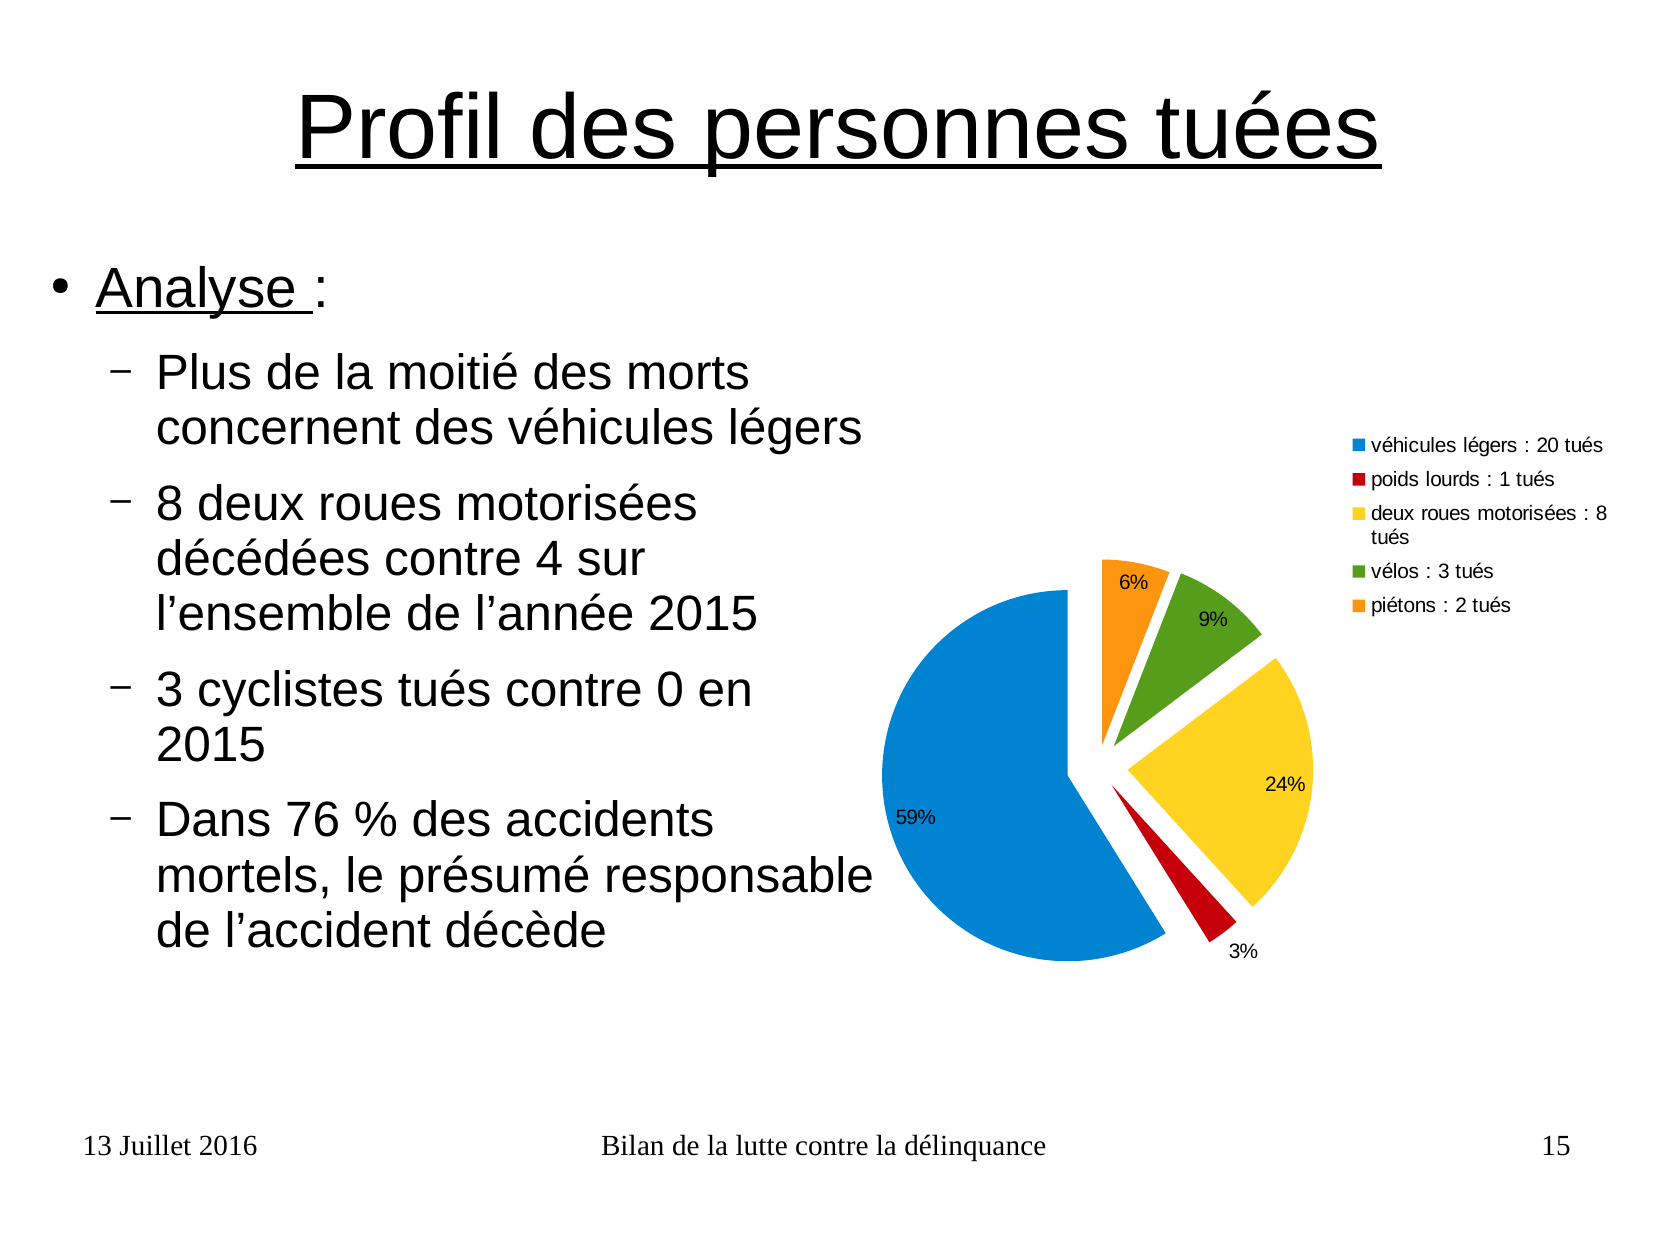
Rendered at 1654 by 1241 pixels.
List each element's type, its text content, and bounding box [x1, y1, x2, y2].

chart [875, 289, 1629, 1087]
list Analyse : Plus de la moitié des morts concernent des véhicules légers 8 deux roues motorisées décédées contre 4 sur l’ensemble de l’année 2015 3 cyclistes tués contre 0 en 2015 Dans 76 % des accidents mortels, le présumé responsable de l’accident décède [35, 256, 875, 1099]
title Profil des personnes tuées [94, 23, 1583, 231]
